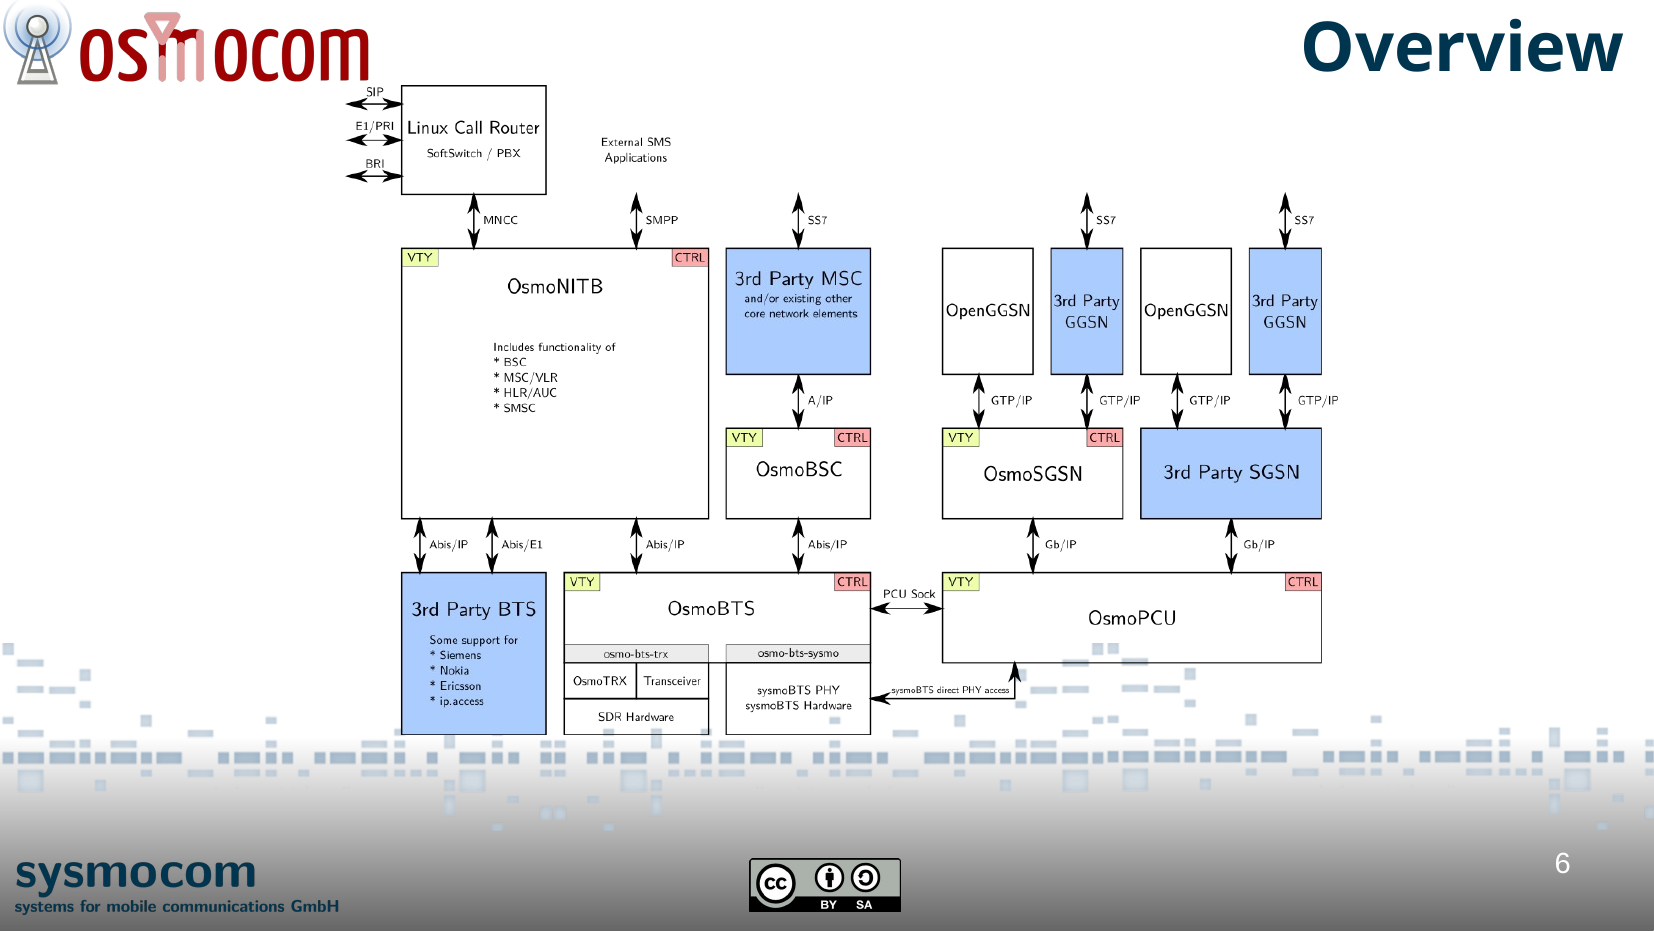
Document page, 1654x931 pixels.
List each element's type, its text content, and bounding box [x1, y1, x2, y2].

picture [15, 861, 339, 915]
picture [749, 858, 901, 912]
title Overview [383, 0, 1625, 94]
picture [0, 0, 1654, 831]
